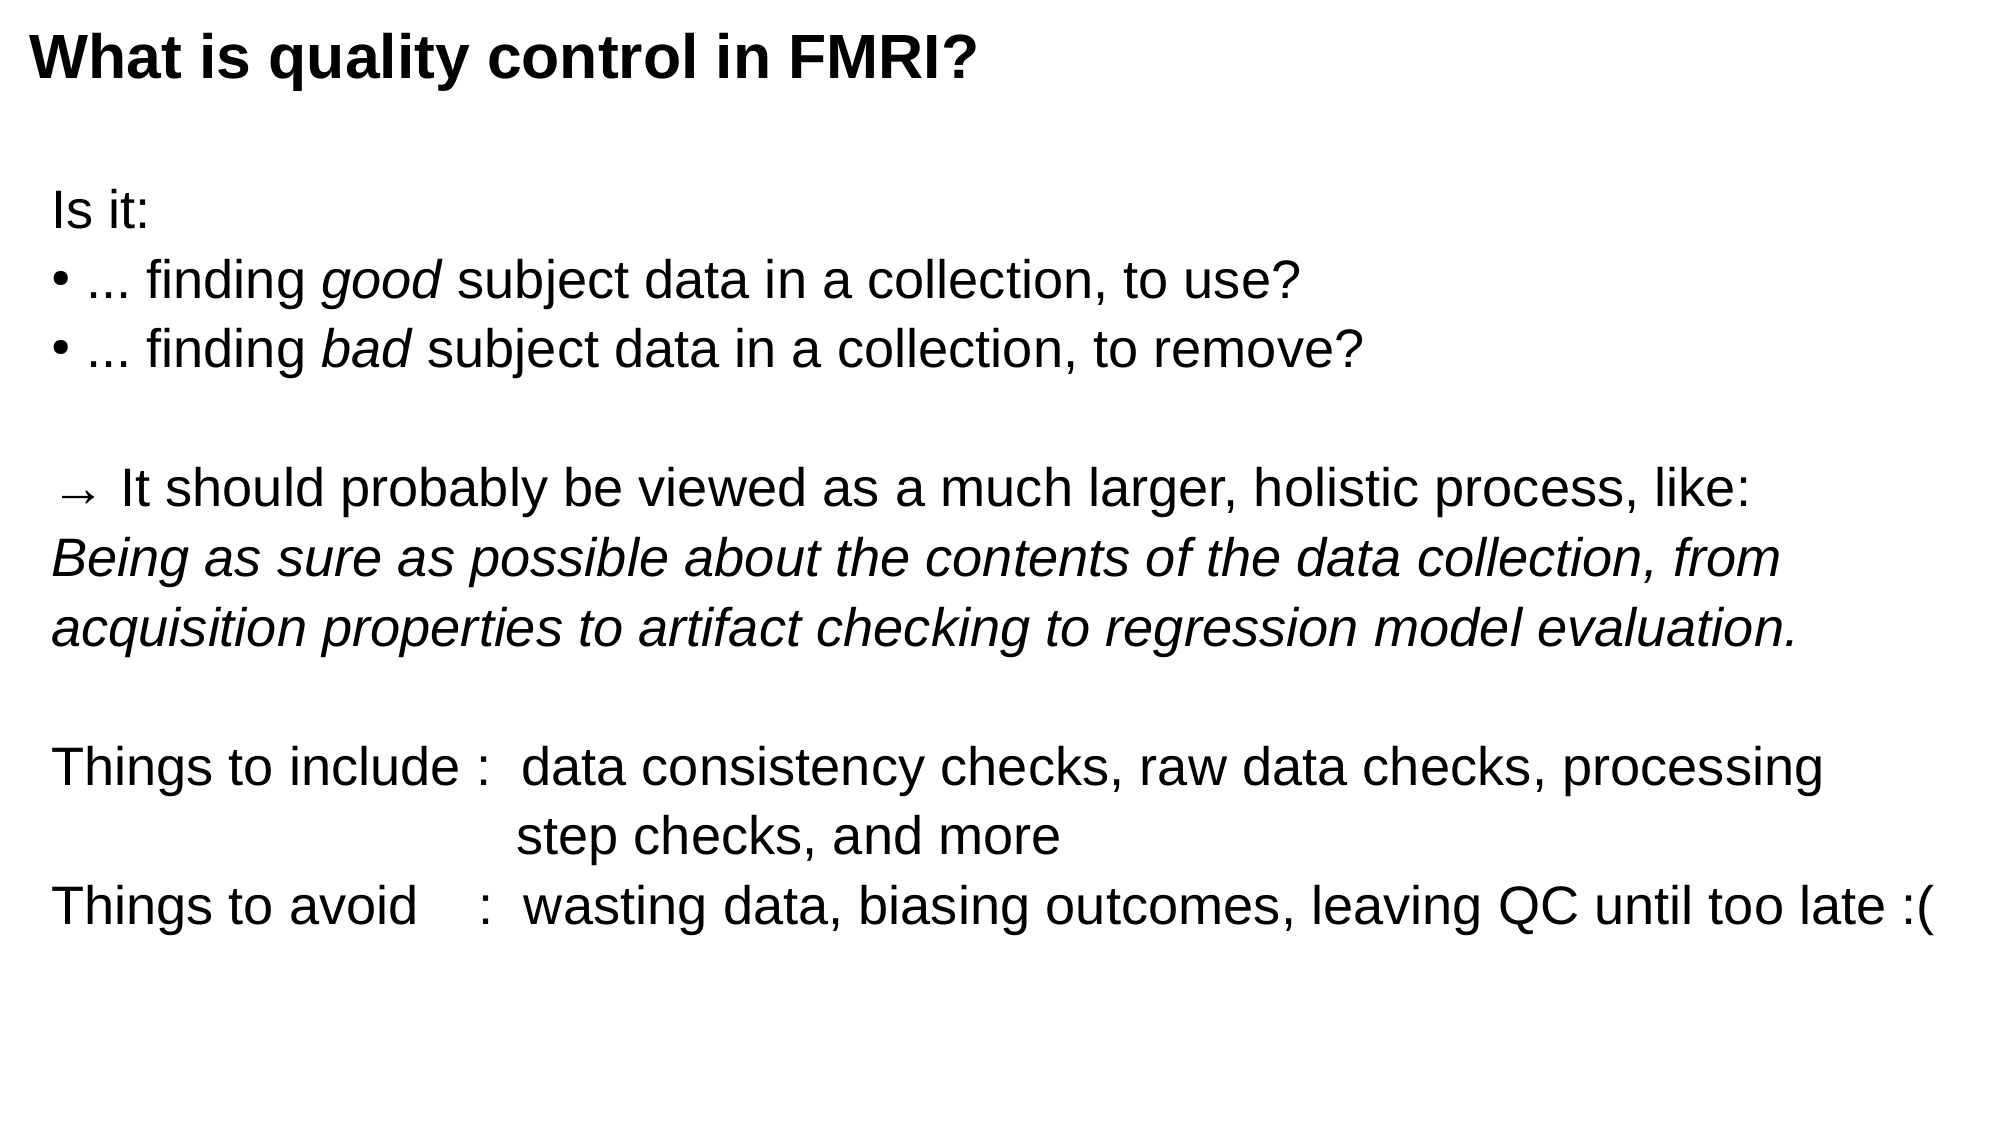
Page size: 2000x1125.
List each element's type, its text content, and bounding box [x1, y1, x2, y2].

text_box What is quality control in FMRI? [14, 15, 1344, 100]
text_box Is it: ... finding good subject data in a collection, to use? ... finding bad subject data in a collection, to remove? → It should probably be viewed as a much larger, holistic process, like: Being as sure as possible about the contents of the data collection, from acquisition properties to artifact checking to regression model evaluation. Things to include : data consistency checks, raw data checks, processing step checks, and more Things to avoid : wasting data, biasing outcomes, leaving QC until too late :( [36, 163, 2000, 1012]
